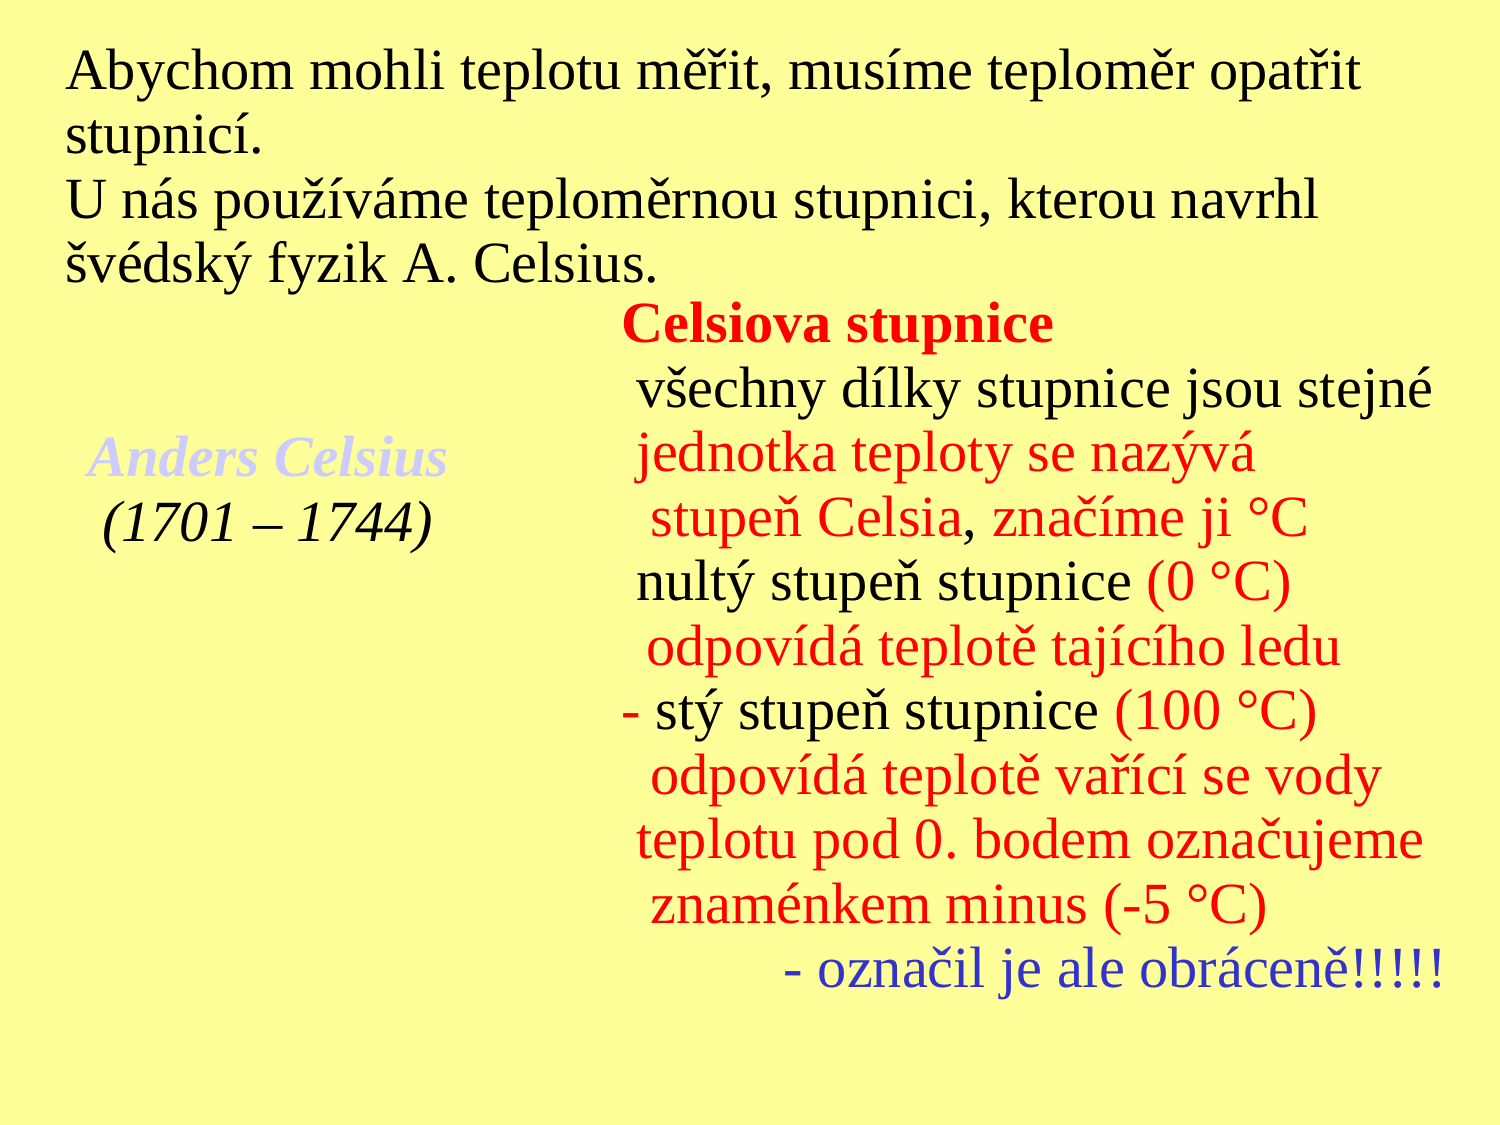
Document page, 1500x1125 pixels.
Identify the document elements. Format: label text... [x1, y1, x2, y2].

text_box Celsiova stupnice všechny dílky stupnice jsou stejné jednotka teploty se nazývá stupeň Celsia, značíme ji °C nultý stupeň stupnice (0 °C) odpovídá teplotě tajícího ledu - stý stupeň stupnice (100 °C) odpovídá teplotě vařící se vody teplotu pod 0. bodem označujeme znaménkem minus (-5 °C) - označil je ale obráceně!!!!! [606, 282, 1500, 1009]
text_box Abychom mohli teplotu měřit, musíme teploměr opatřit stupnicí. U nás používáme teploměrnou stupnici, kterou navrhl švédský fyzik A. Celsius. [50, 29, 1378, 304]
text_box Anders Celsius (1701 – 1744) [43, 417, 606, 562]
